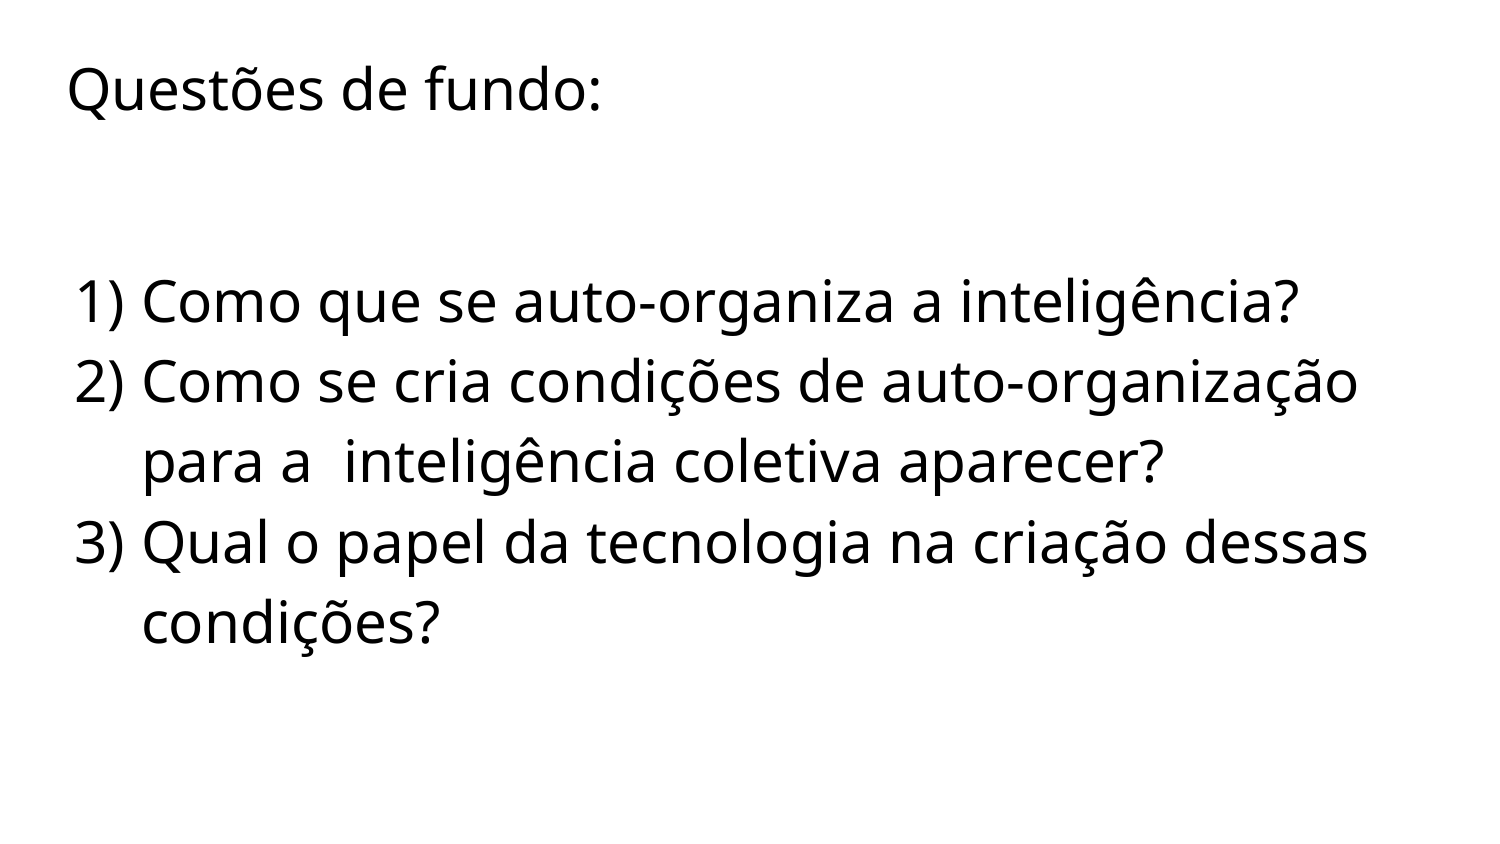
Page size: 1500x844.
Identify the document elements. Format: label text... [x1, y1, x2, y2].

title Questões de fundo: [51, 36, 1449, 131]
list Como que se auto-organiza a inteligência? Como se cria condições de auto-organização para a inteligência coletiva aparecer? Qual o papel da tecnologia na criação dessas condições? [51, 145, 1449, 789]
